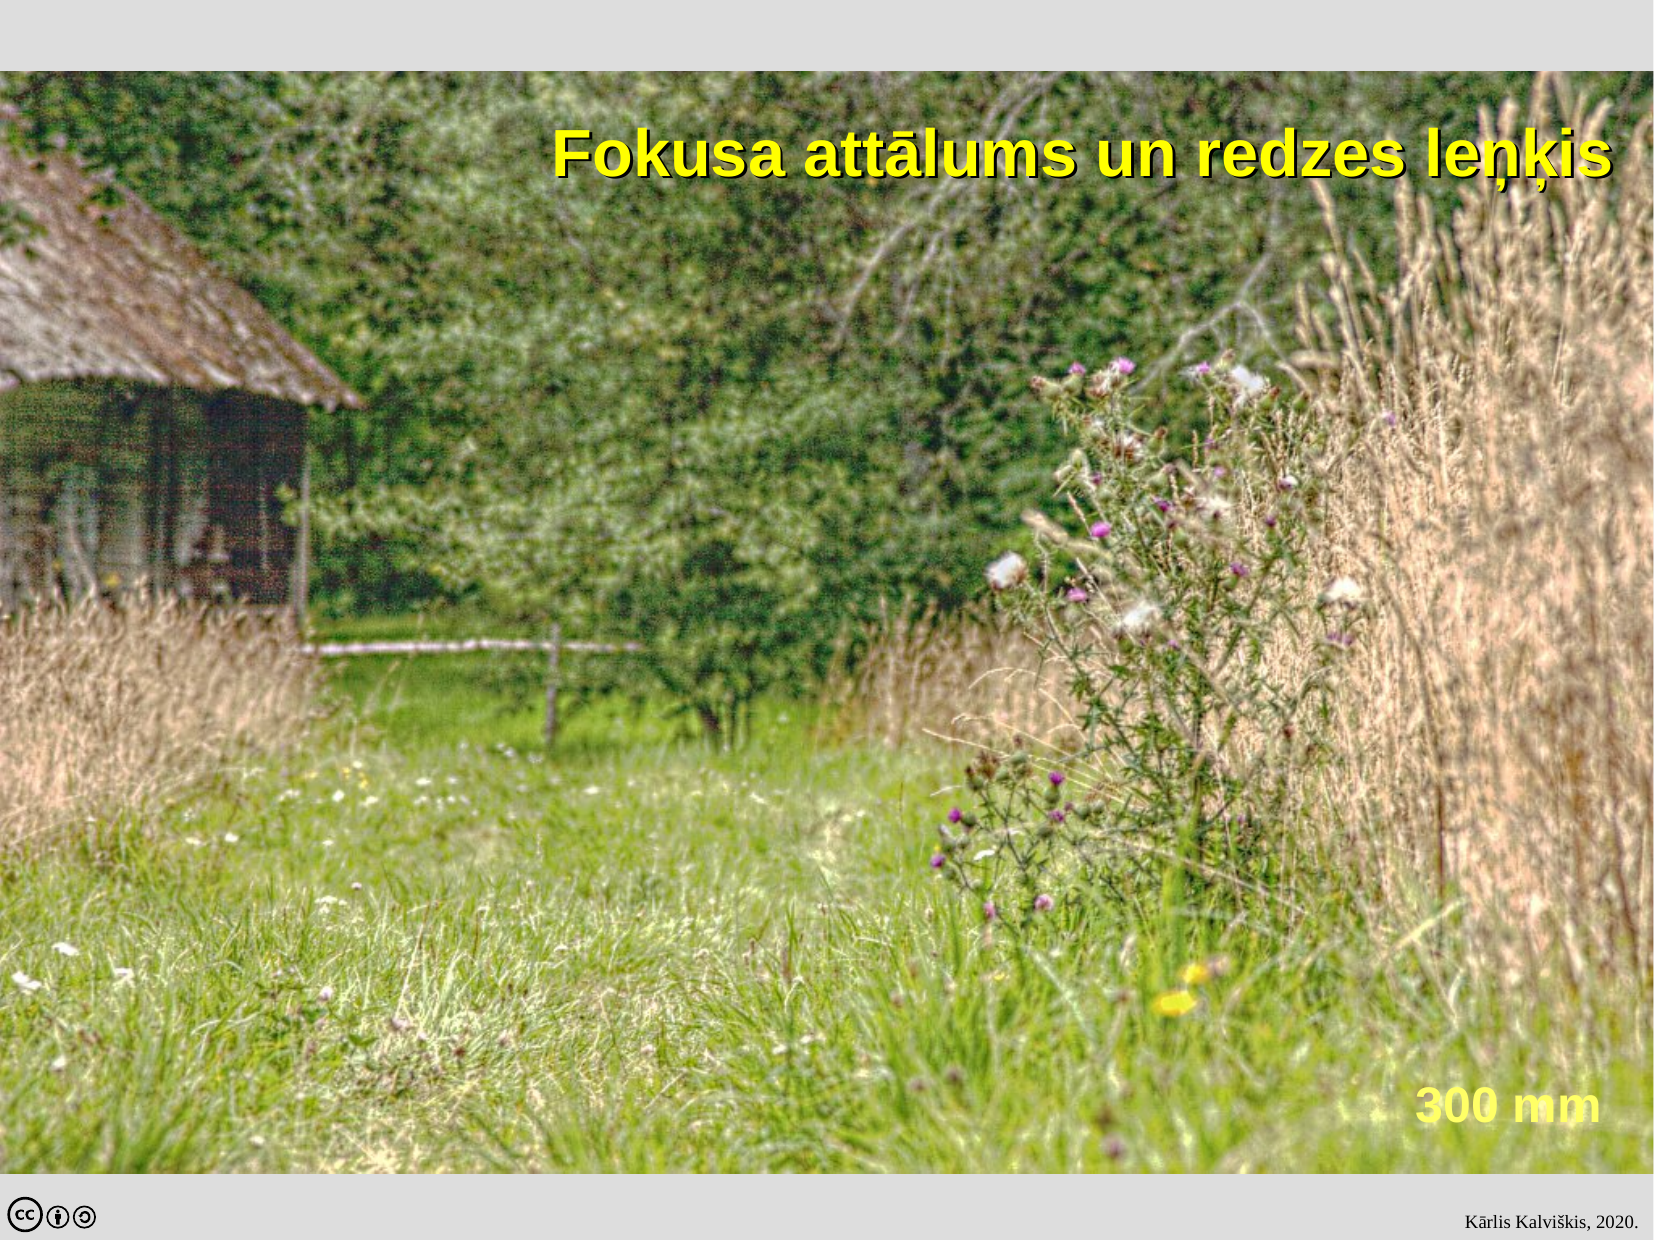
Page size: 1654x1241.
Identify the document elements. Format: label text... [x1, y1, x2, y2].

text_box 300 mm [1400, 1069, 1617, 1141]
title Fokusa attālums un redzes leņķis [42, 49, 1615, 257]
picture [0, 71, 1654, 1174]
